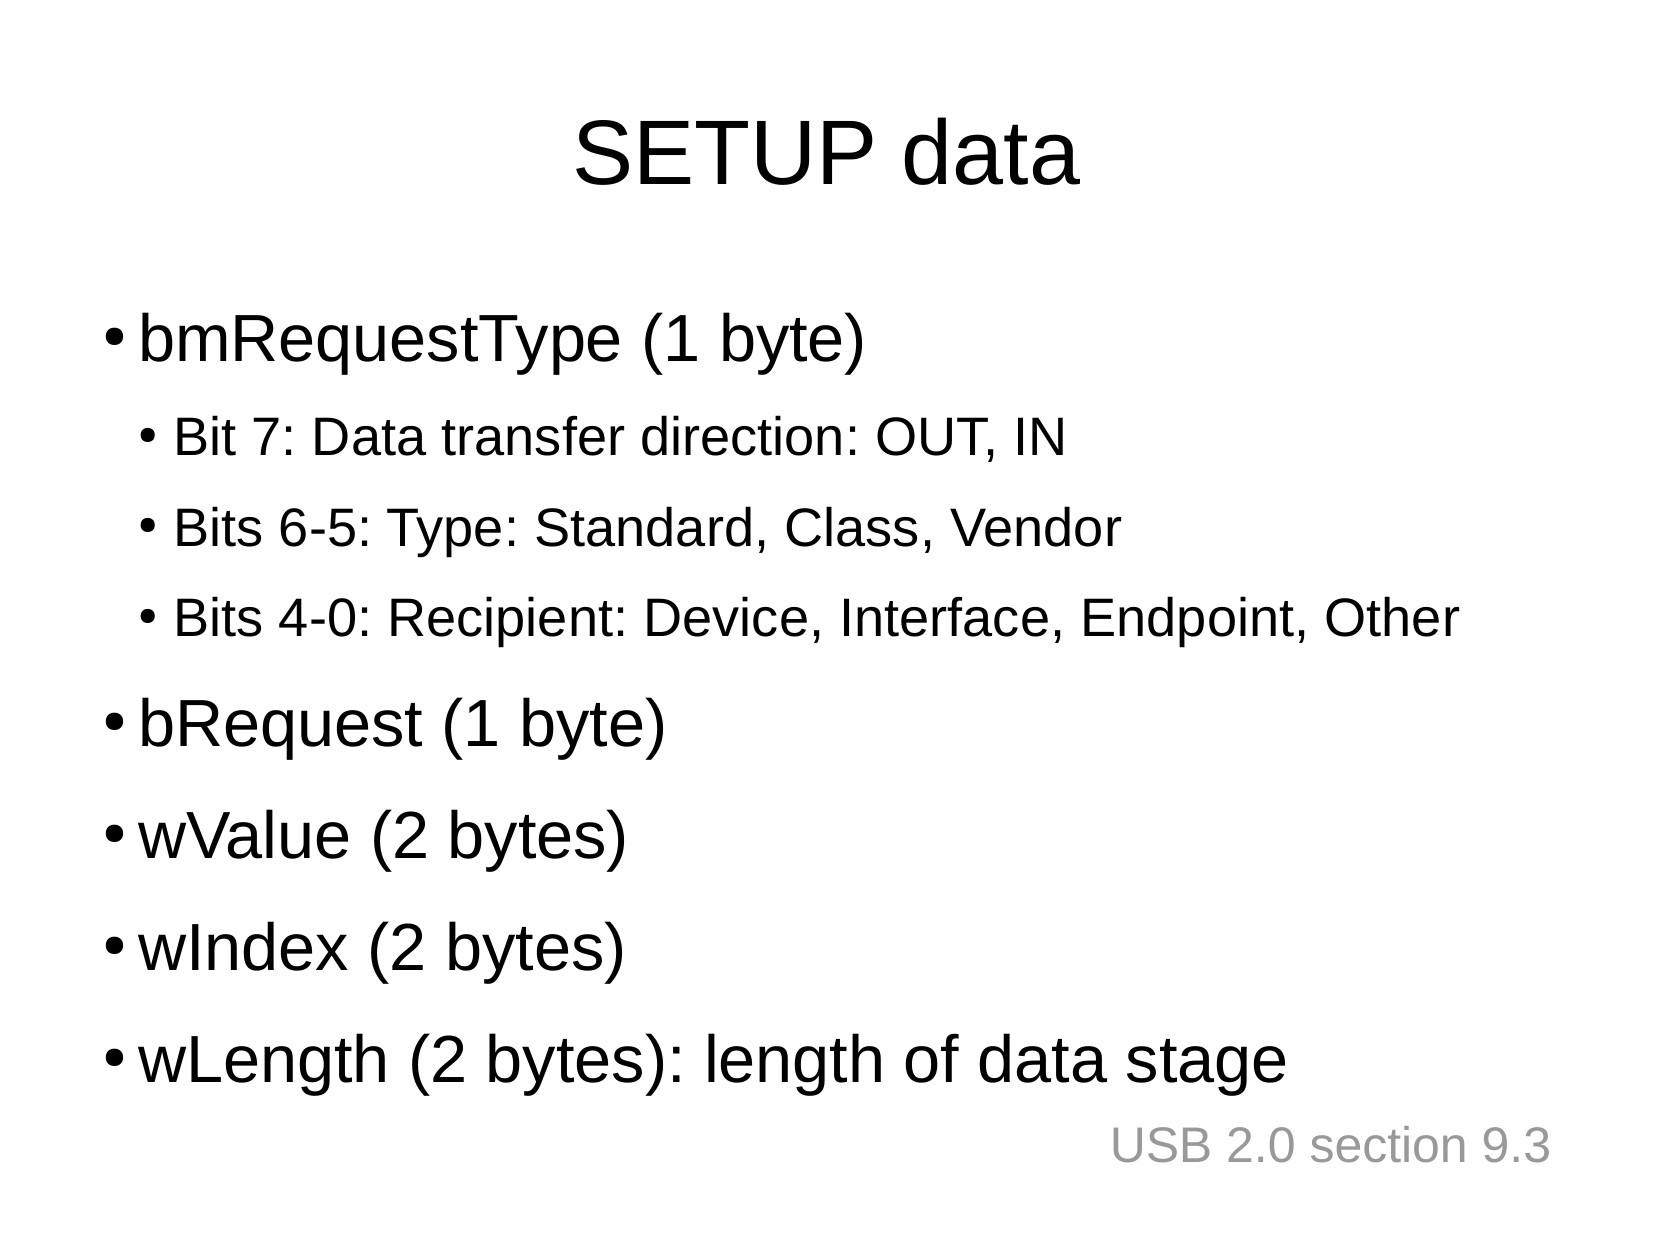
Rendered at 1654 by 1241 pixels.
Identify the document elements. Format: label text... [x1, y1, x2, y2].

text_box bmRequestType (1 byte) Bit 7: Data transfer direction: OUT, IN Bits 6-5: Type: Standard, Class, Vendor Bits 4-0: Recipient: Device, Interface, Endpoint, Other bRequest (1 byte) wValue (2 bytes) wIndex (2 bytes) wLength (2 bytes): length of data stage [87, 256, 1486, 1067]
title SETUP data [82, 49, 1571, 257]
text_box USB 2.0 section 9.3 [1095, 1110, 1621, 1192]
